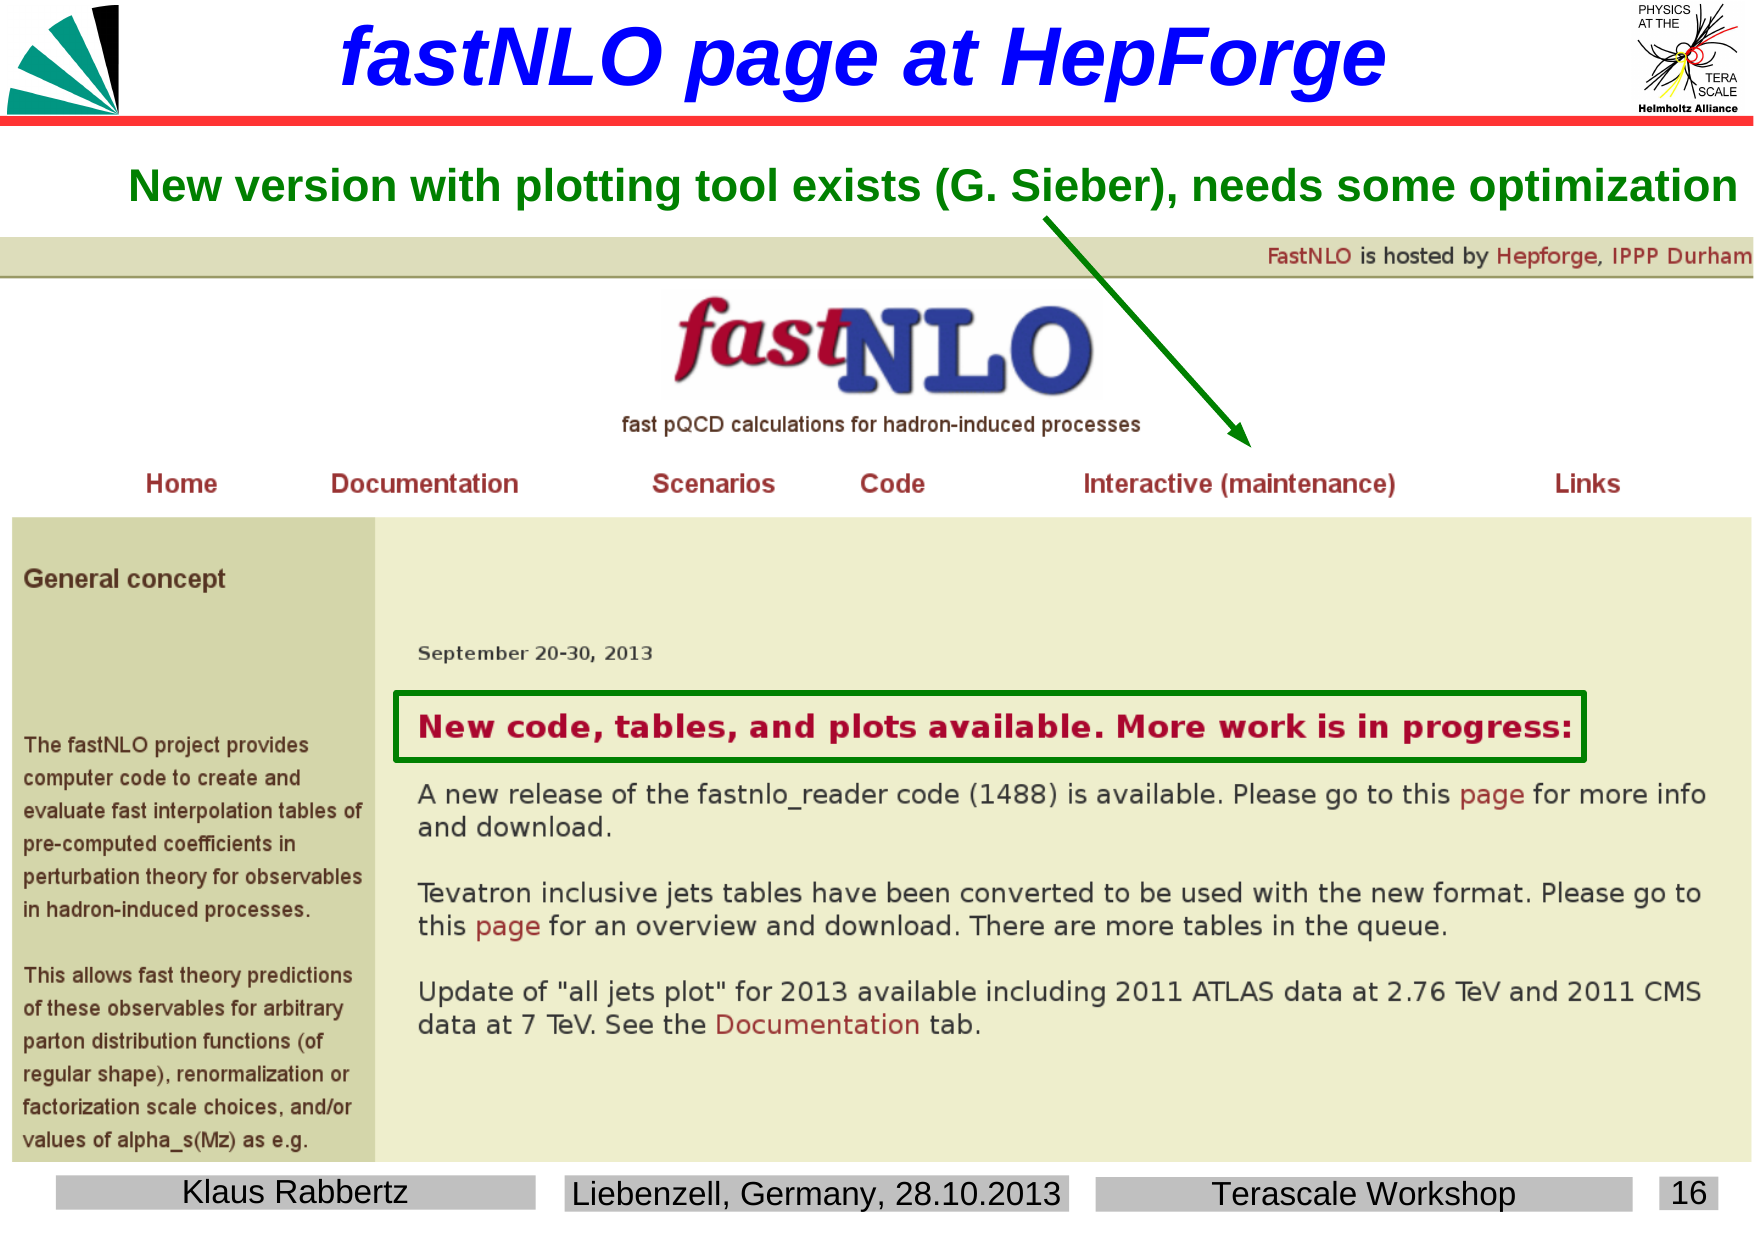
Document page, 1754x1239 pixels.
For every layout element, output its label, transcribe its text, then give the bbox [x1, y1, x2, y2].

picture [0, 237, 1754, 1163]
text_box New version with plotting tool exists (G. Sieber), needs some optimization [116, 153, 1753, 217]
picture [1631, 1, 1745, 115]
title fastNLO page at HepForge [123, 0, 1606, 114]
picture [7, 5, 119, 116]
